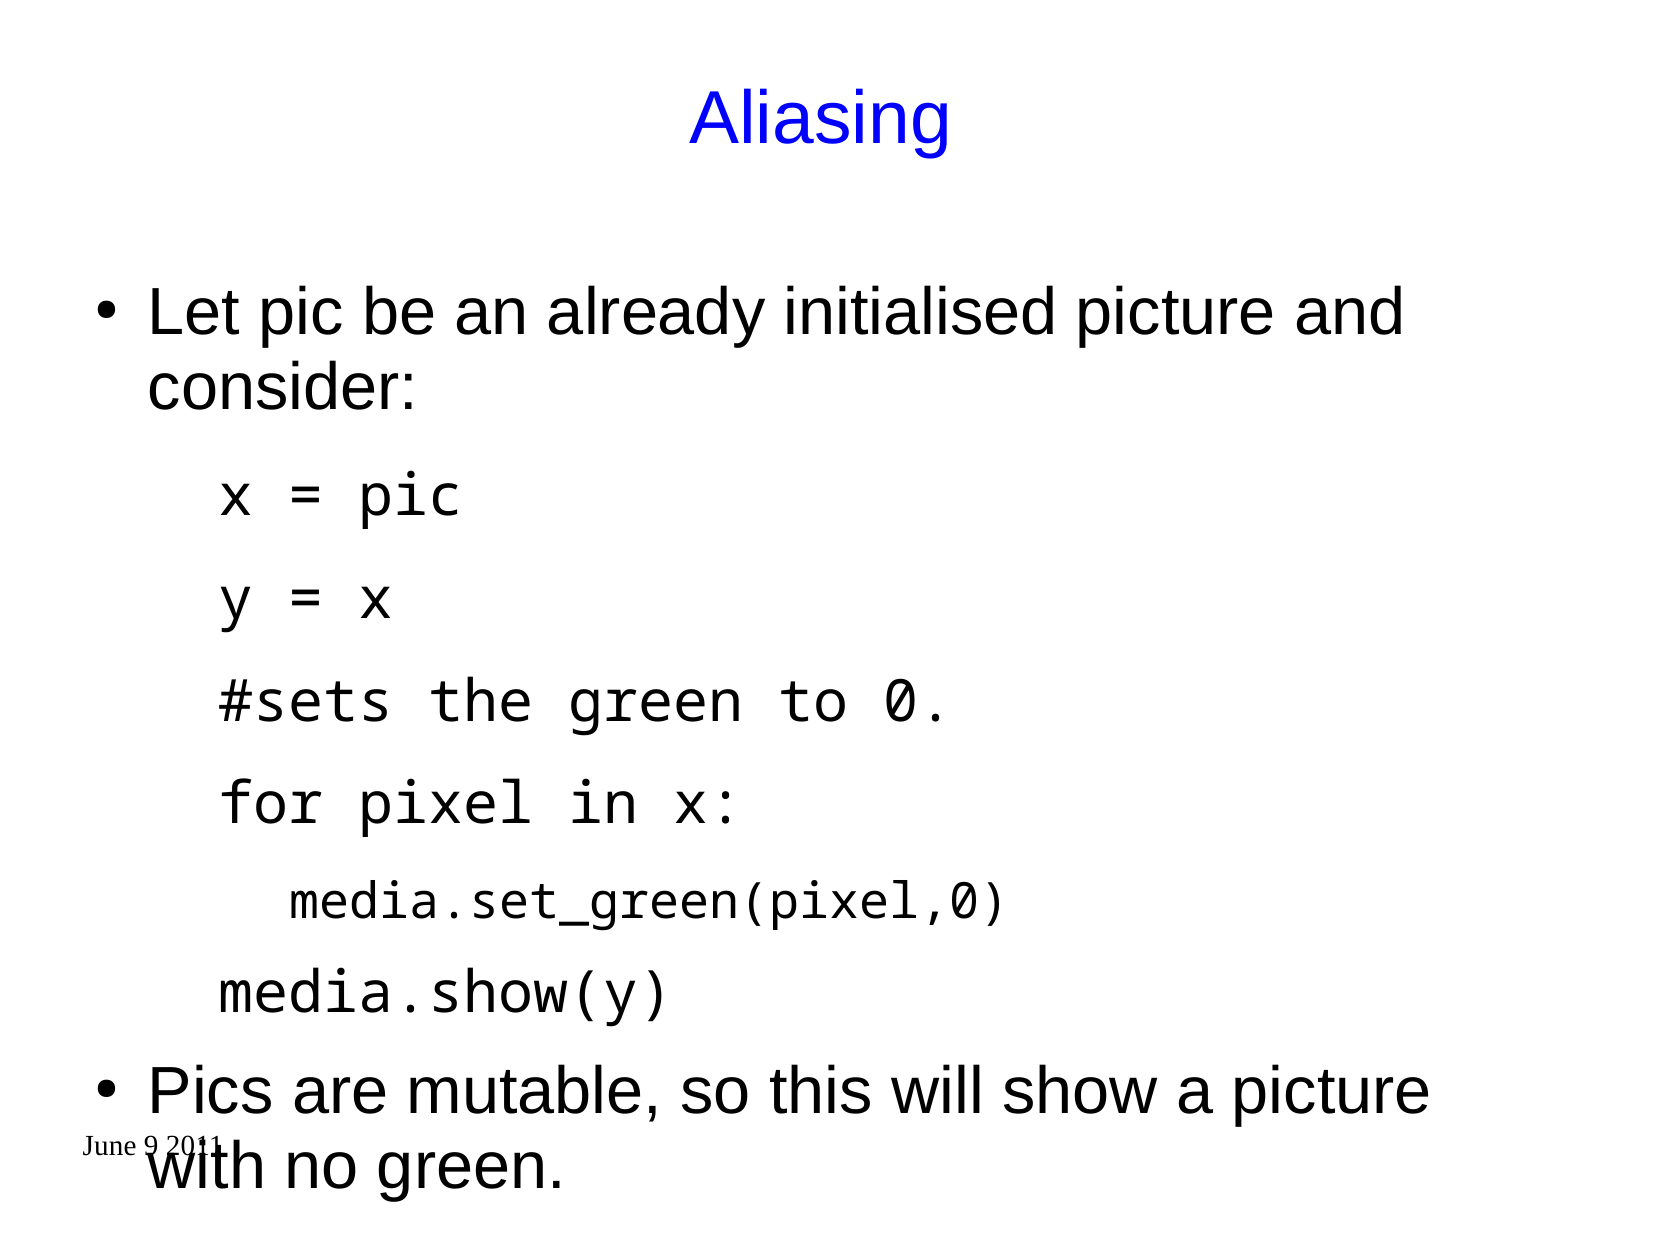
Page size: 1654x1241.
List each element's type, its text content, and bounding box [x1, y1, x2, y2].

title Aliasing [76, 58, 1565, 178]
list Let pic be an already initialised picture and consider: x = pic y = x #sets the green to 0. for pixel in x: media.set_green(pixel,0) media.show(y) Pics are mutable, so this will show a picture with no green. [76, 274, 1565, 1093]
